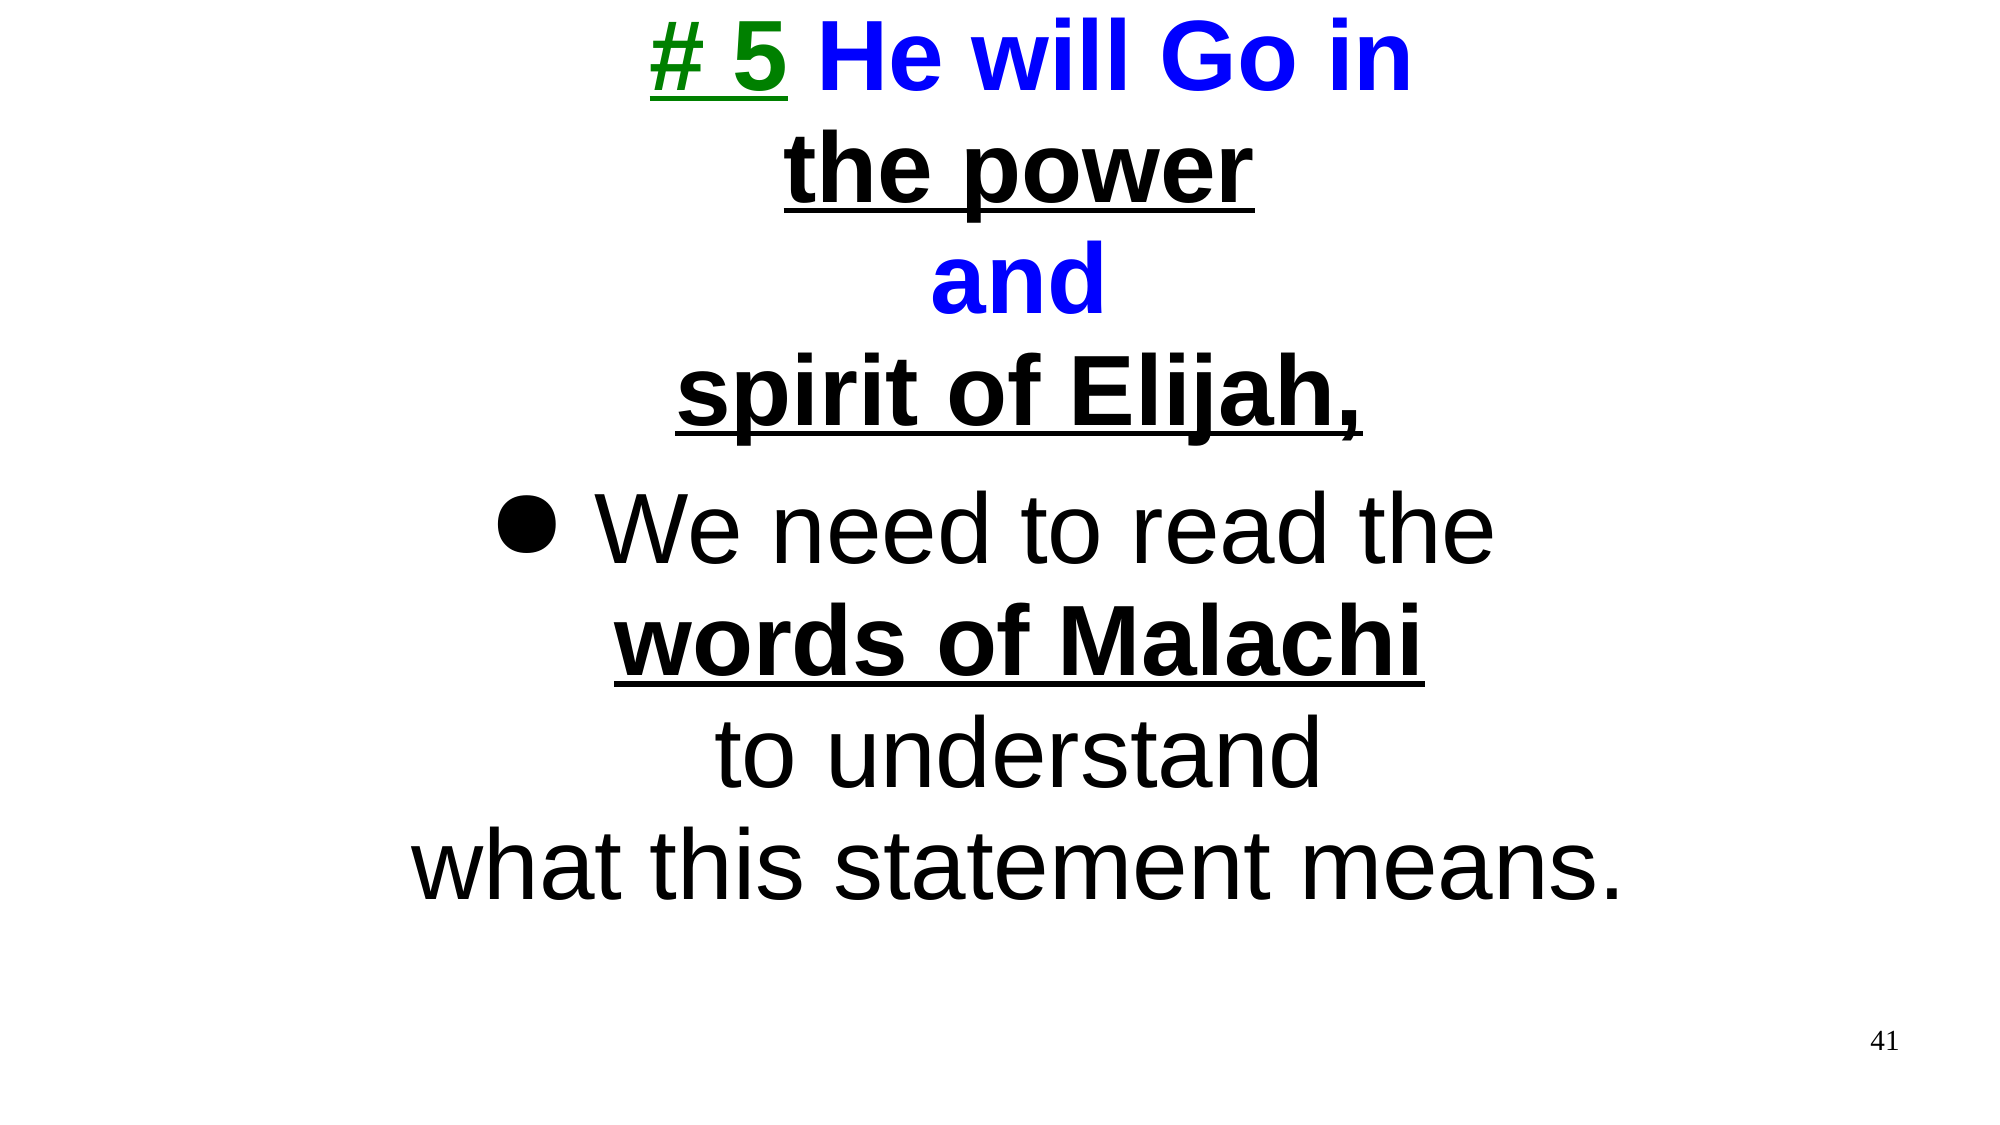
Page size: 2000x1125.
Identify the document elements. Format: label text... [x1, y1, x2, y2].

list # 5 He will Go in the power and spirit of Elijah, We need to read the words of Malachi to understand what this statement means. [0, 0, 1996, 1123]
